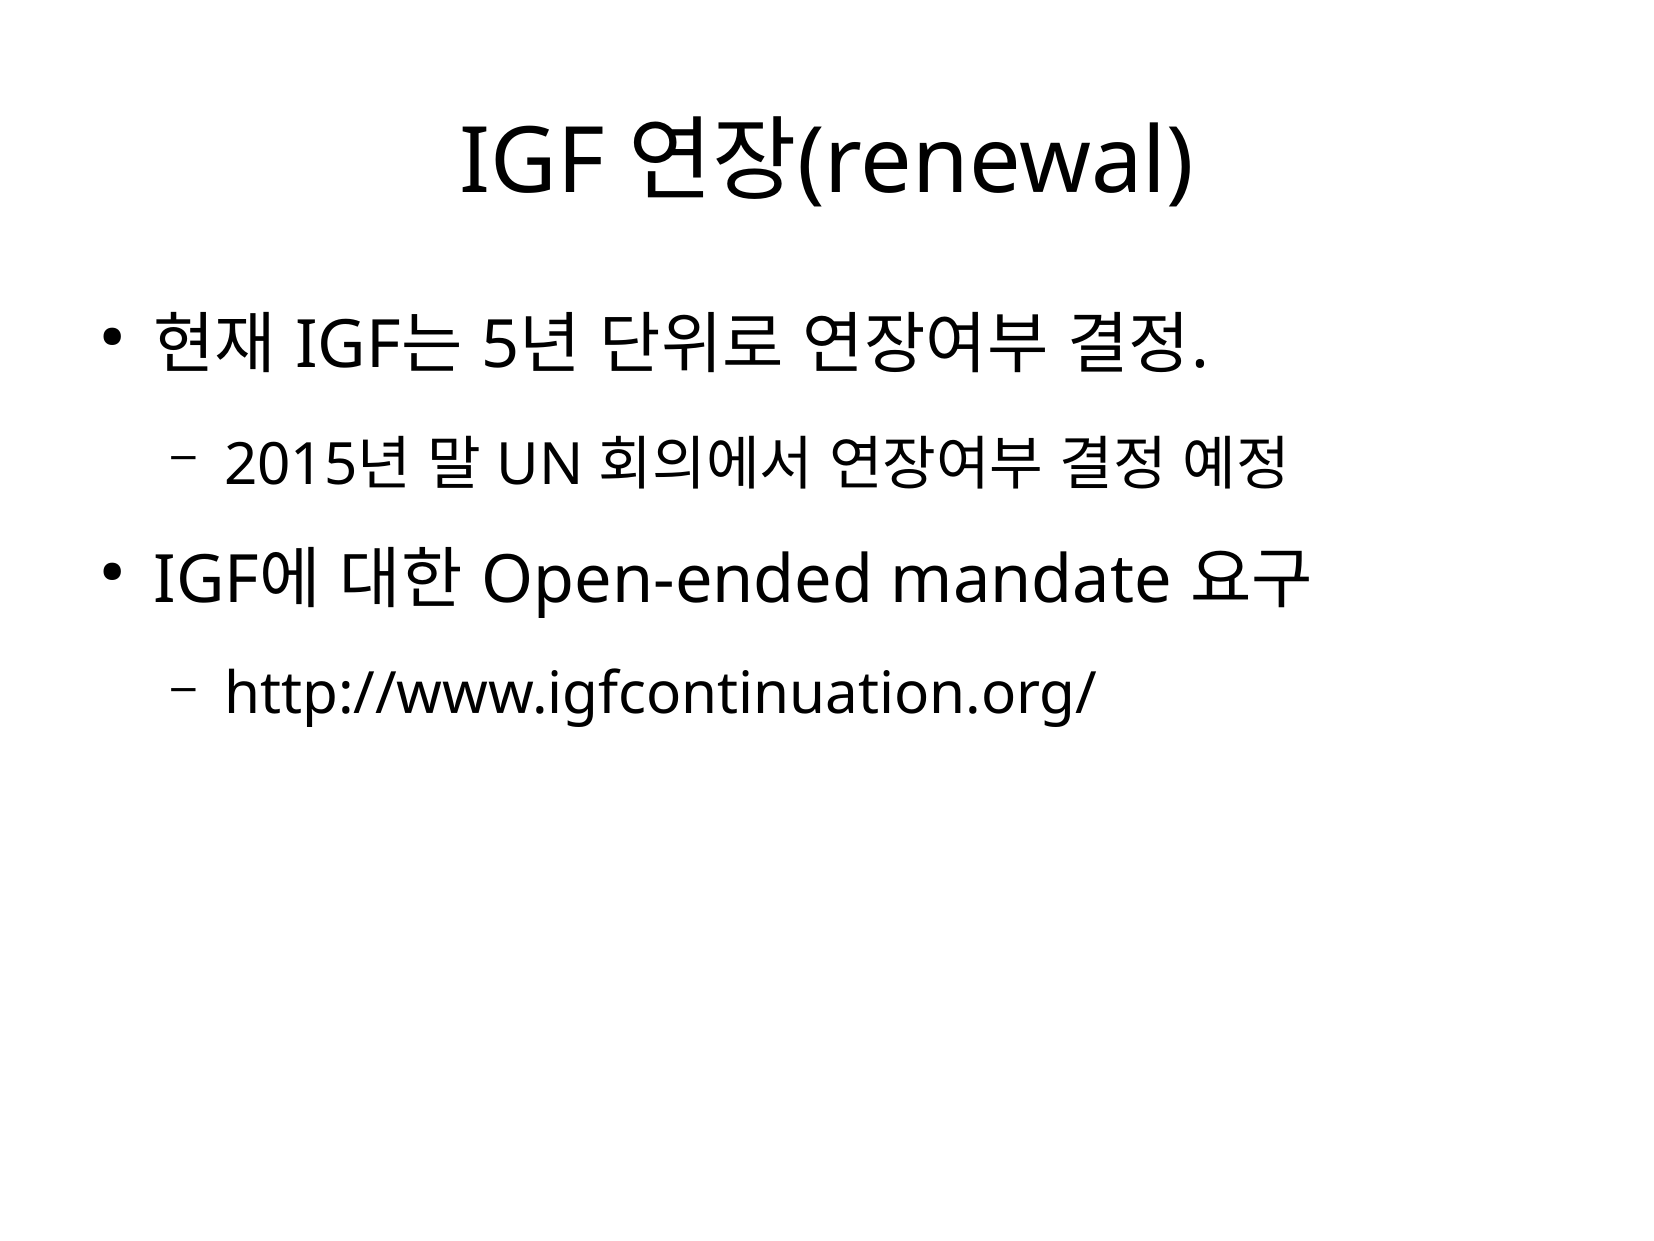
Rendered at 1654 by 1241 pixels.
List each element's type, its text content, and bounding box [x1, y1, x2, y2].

list 현재 IGF는 5년 단위로 연장여부 결정. 2015년 말 UN 회의에서 연장여부 결정 예정 IGF에 대한 Open-ended mandate 요구 http://www.igfcontinuation.org/ [82, 290, 1571, 1010]
title IGF 연장(renewal) [82, 49, 1571, 257]
